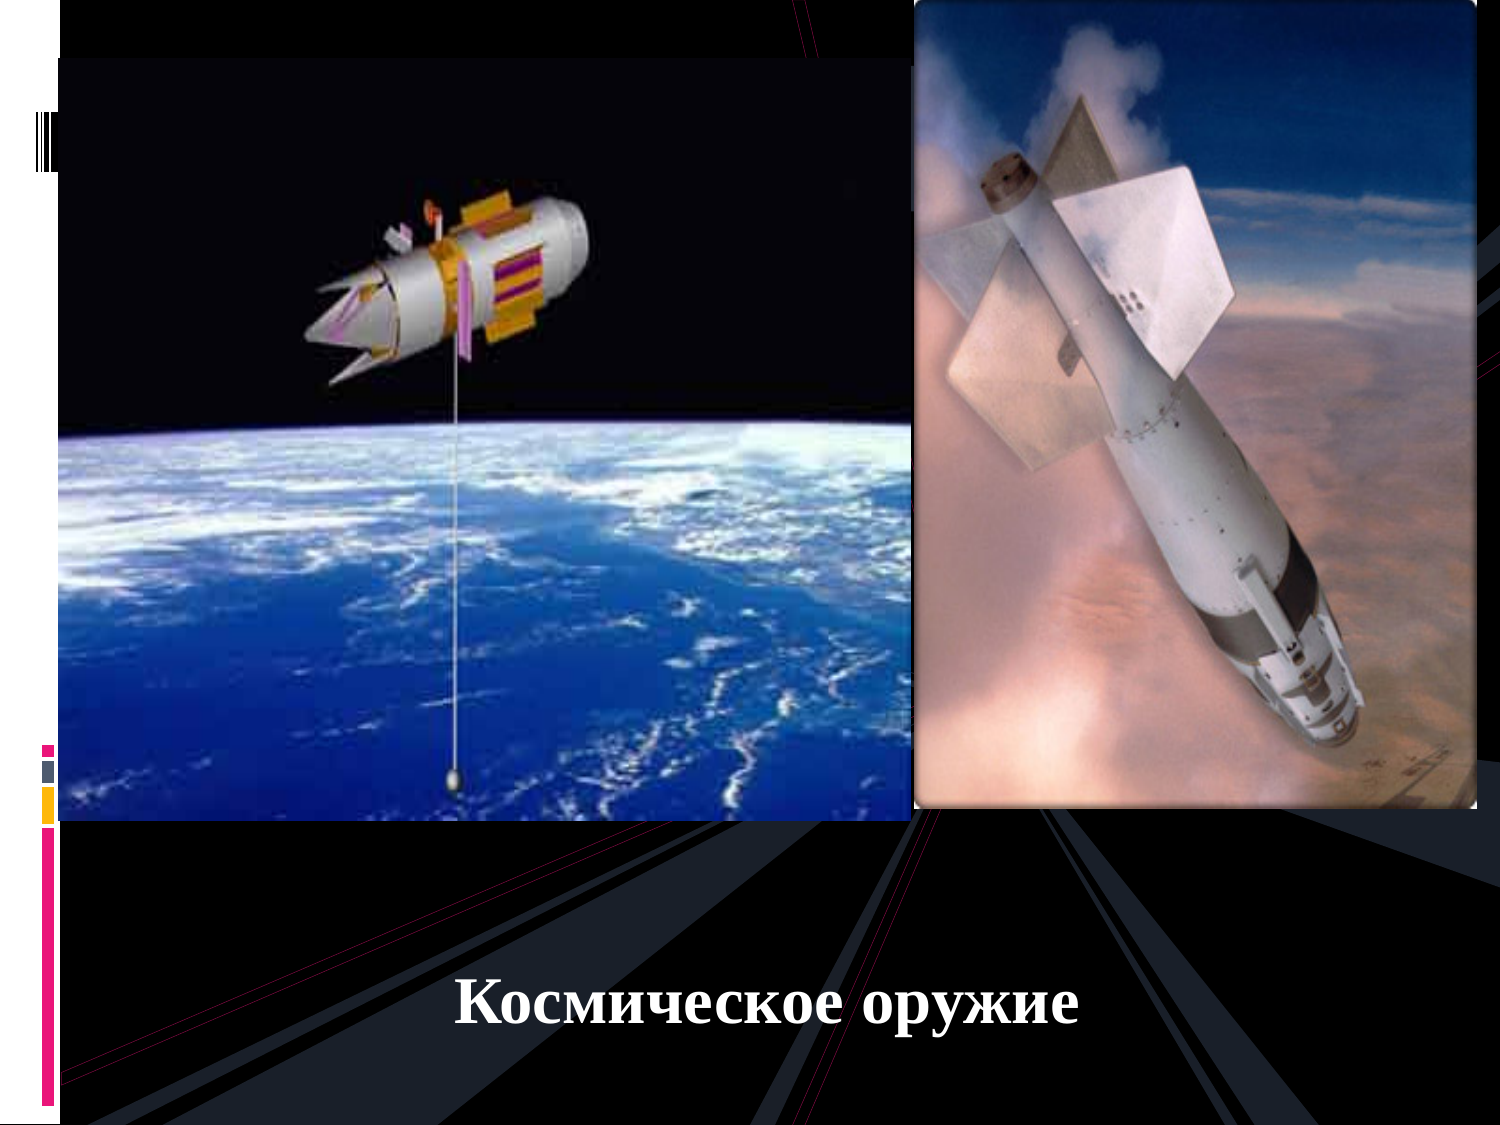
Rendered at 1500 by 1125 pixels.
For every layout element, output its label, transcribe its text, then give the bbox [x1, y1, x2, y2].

text_box Космическое оружие [70, 949, 1465, 1046]
picture [914, 0, 1477, 809]
picture [58, 58, 911, 821]
